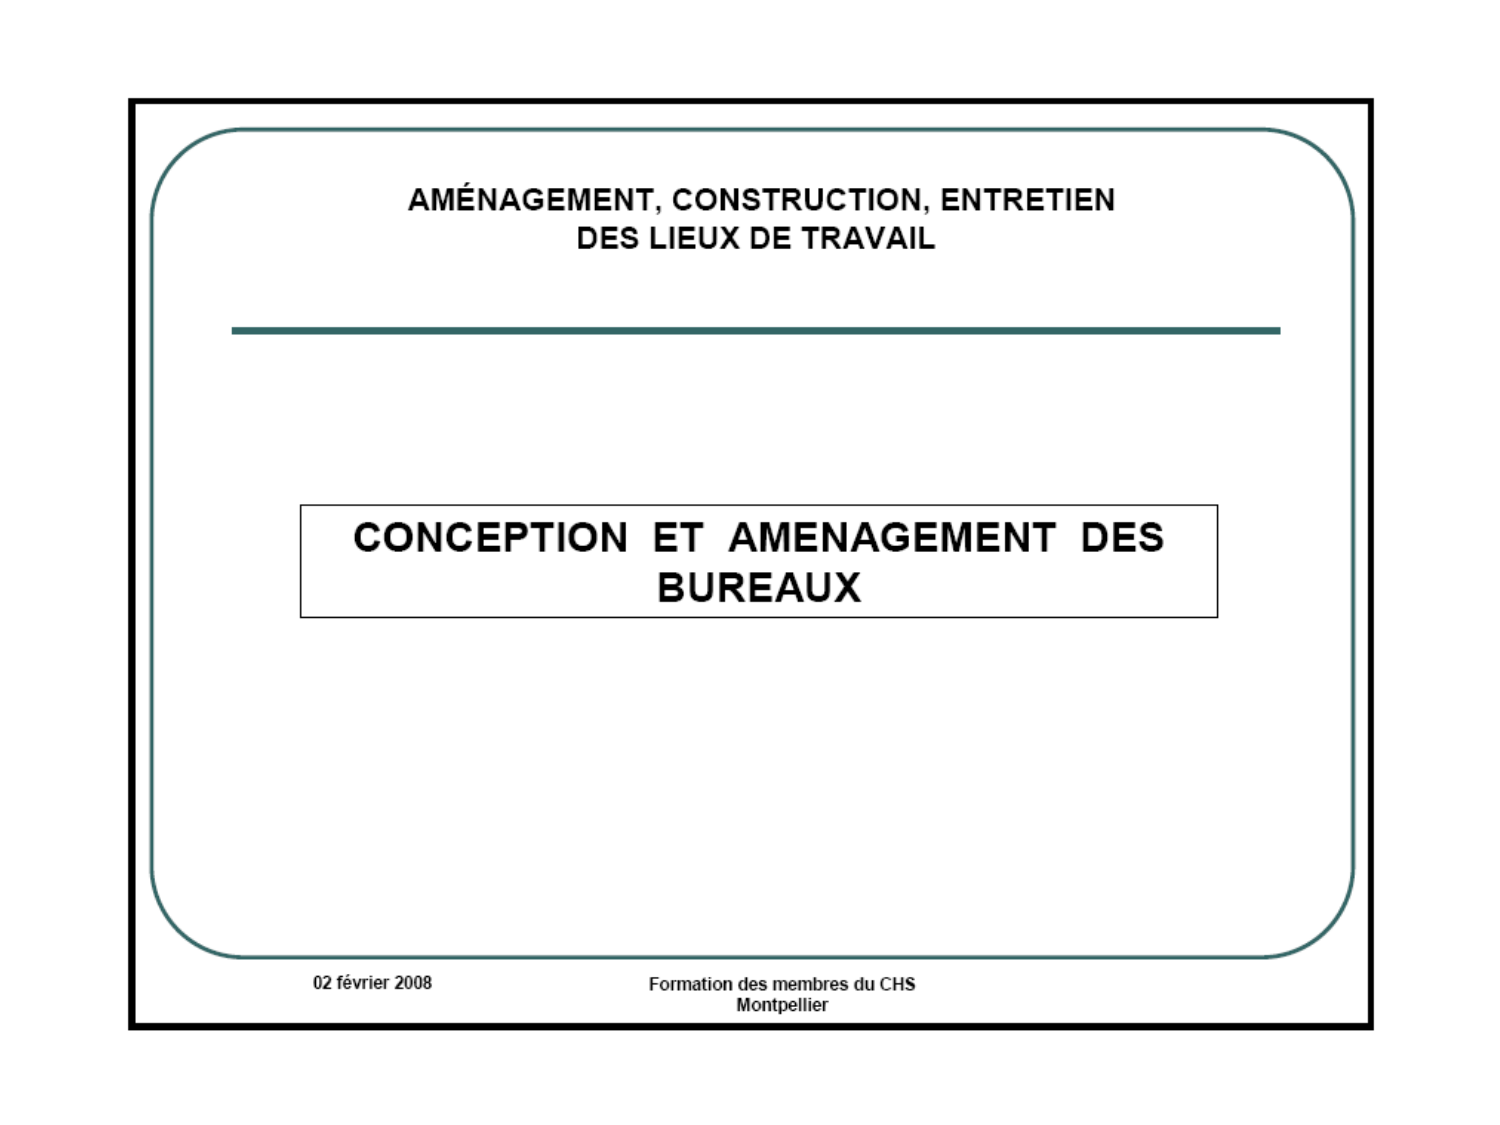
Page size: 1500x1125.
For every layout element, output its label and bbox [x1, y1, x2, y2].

picture [118, 88, 1382, 1037]
